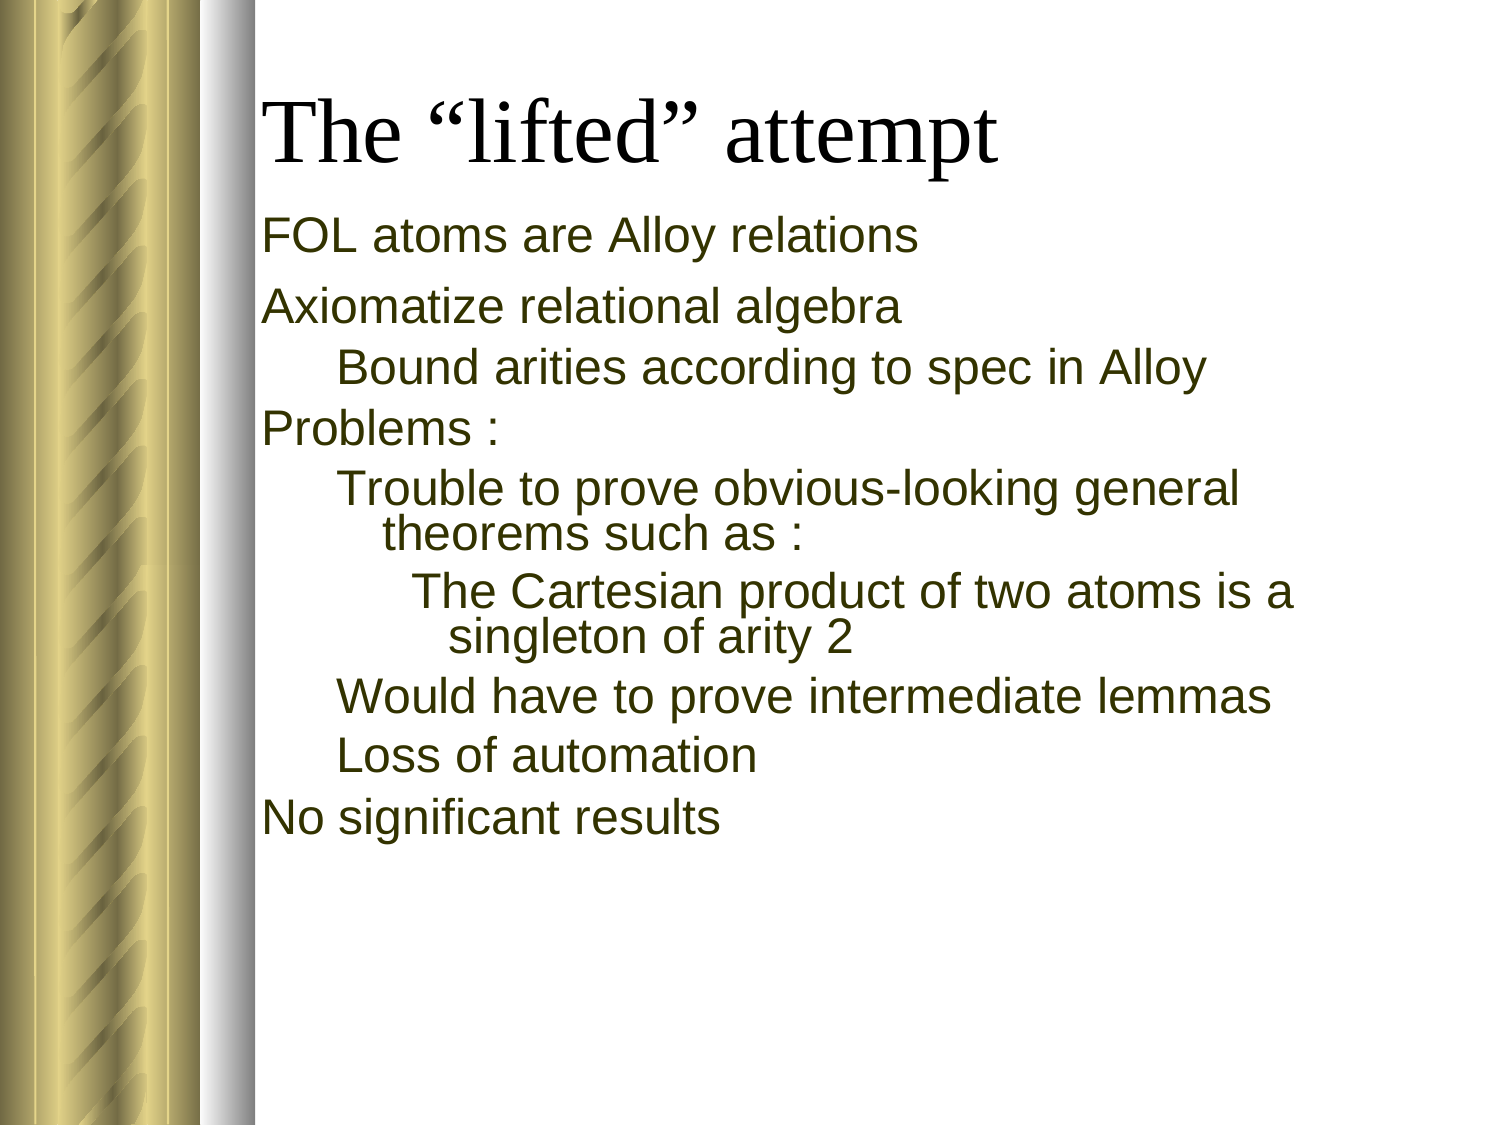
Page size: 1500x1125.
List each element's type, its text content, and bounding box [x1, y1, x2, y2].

title The “lifted” attempt [246, 60, 1476, 199]
list FOL atoms are Alloy relations Axiomatize relational algebra Bound arities according to spec in Alloy Problems : Trouble to prove obvious-looking general theorems such as : The Cartesian product of two atoms is a singleton of arity 2 Would have to prove intermediate lemmas Loss of automation No significant results [246, 199, 1476, 1024]
